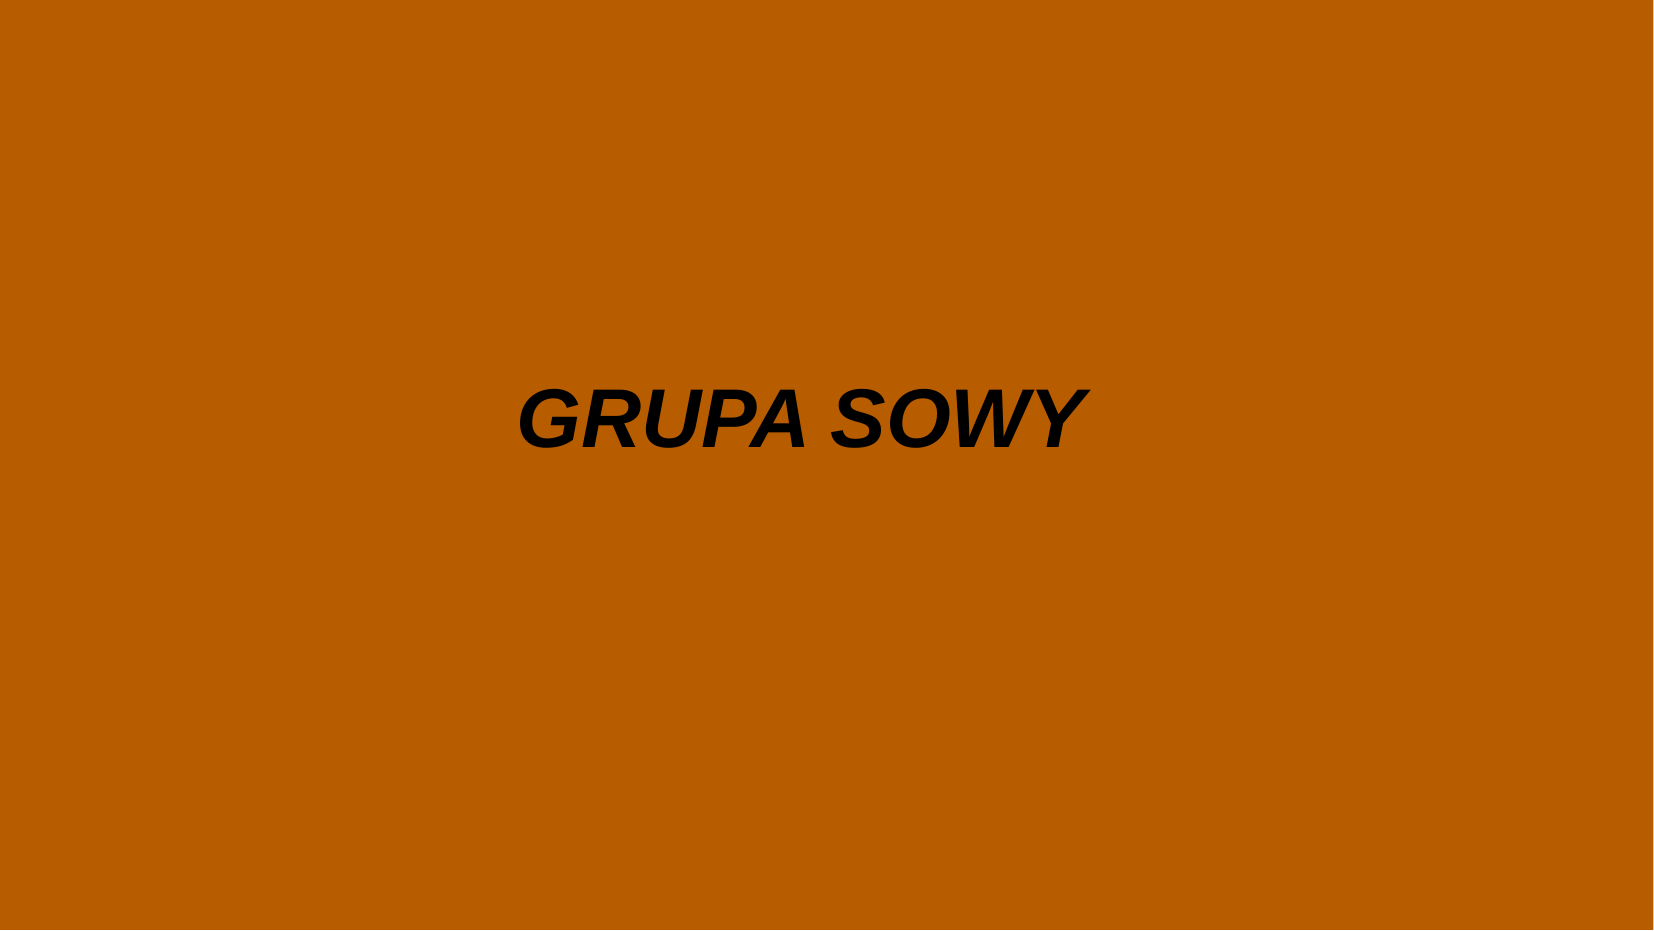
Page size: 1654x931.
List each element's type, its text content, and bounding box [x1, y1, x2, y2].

text_box GRUPA SOWY [501, 364, 1101, 473]
